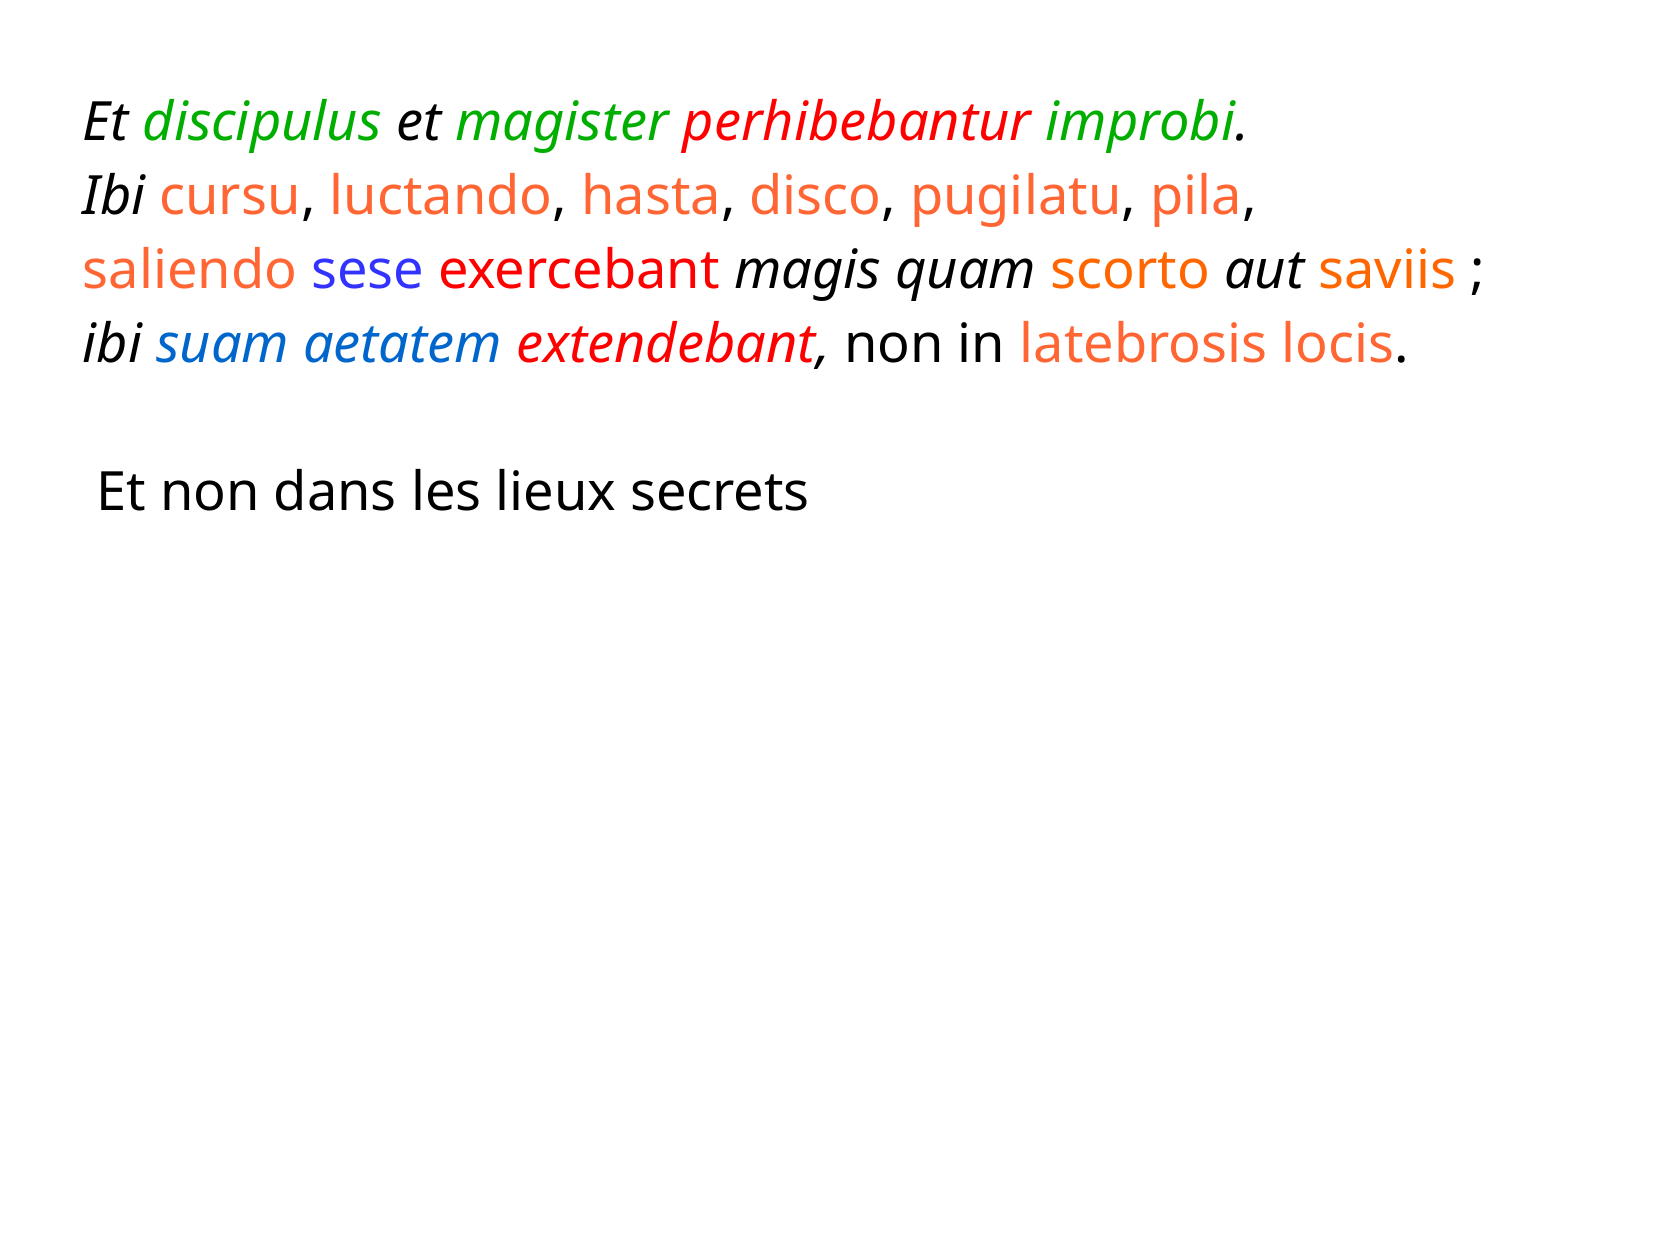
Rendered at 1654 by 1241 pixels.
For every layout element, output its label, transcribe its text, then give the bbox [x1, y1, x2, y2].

list Et discipulus et magister perhibebantur improbi. Ibi cursu, luctando, hasta, disco, pugilatu, pila, saliendo sese exercebant magis quam scorto aut saviis ; ibi suam aetatem extendebant, non in latebrosis locis. Et non dans les lieux secrets [82, 82, 1571, 1109]
